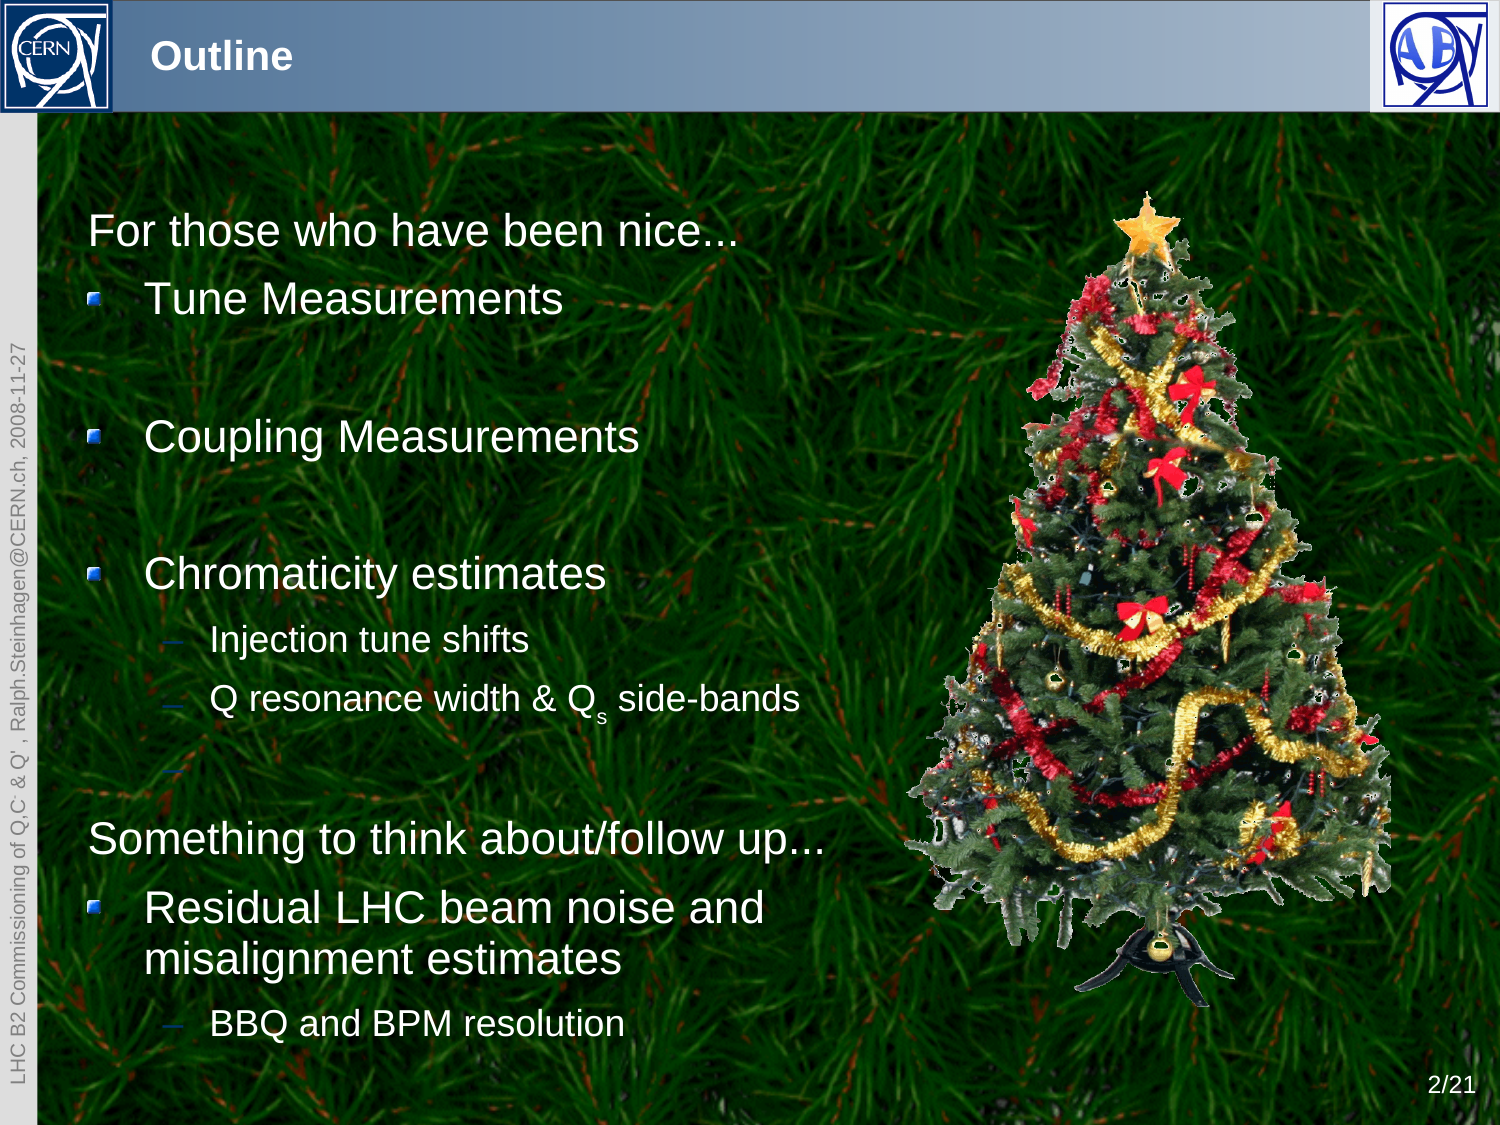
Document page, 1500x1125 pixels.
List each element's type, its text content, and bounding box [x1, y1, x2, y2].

picture [0, 0, 1500, 1125]
list For those who have been nice... Tune Measurements Coupling Measurements Chromaticity estimates Injection tune shifts Q resonance width & Qs side-bands Something to think about/follow up... Residual LHC beam noise and misalignment estimates BBQ and BPM resolution [87, 137, 1438, 1045]
picture [1382, 1, 1489, 108]
title Outline [150, 0, 1201, 113]
